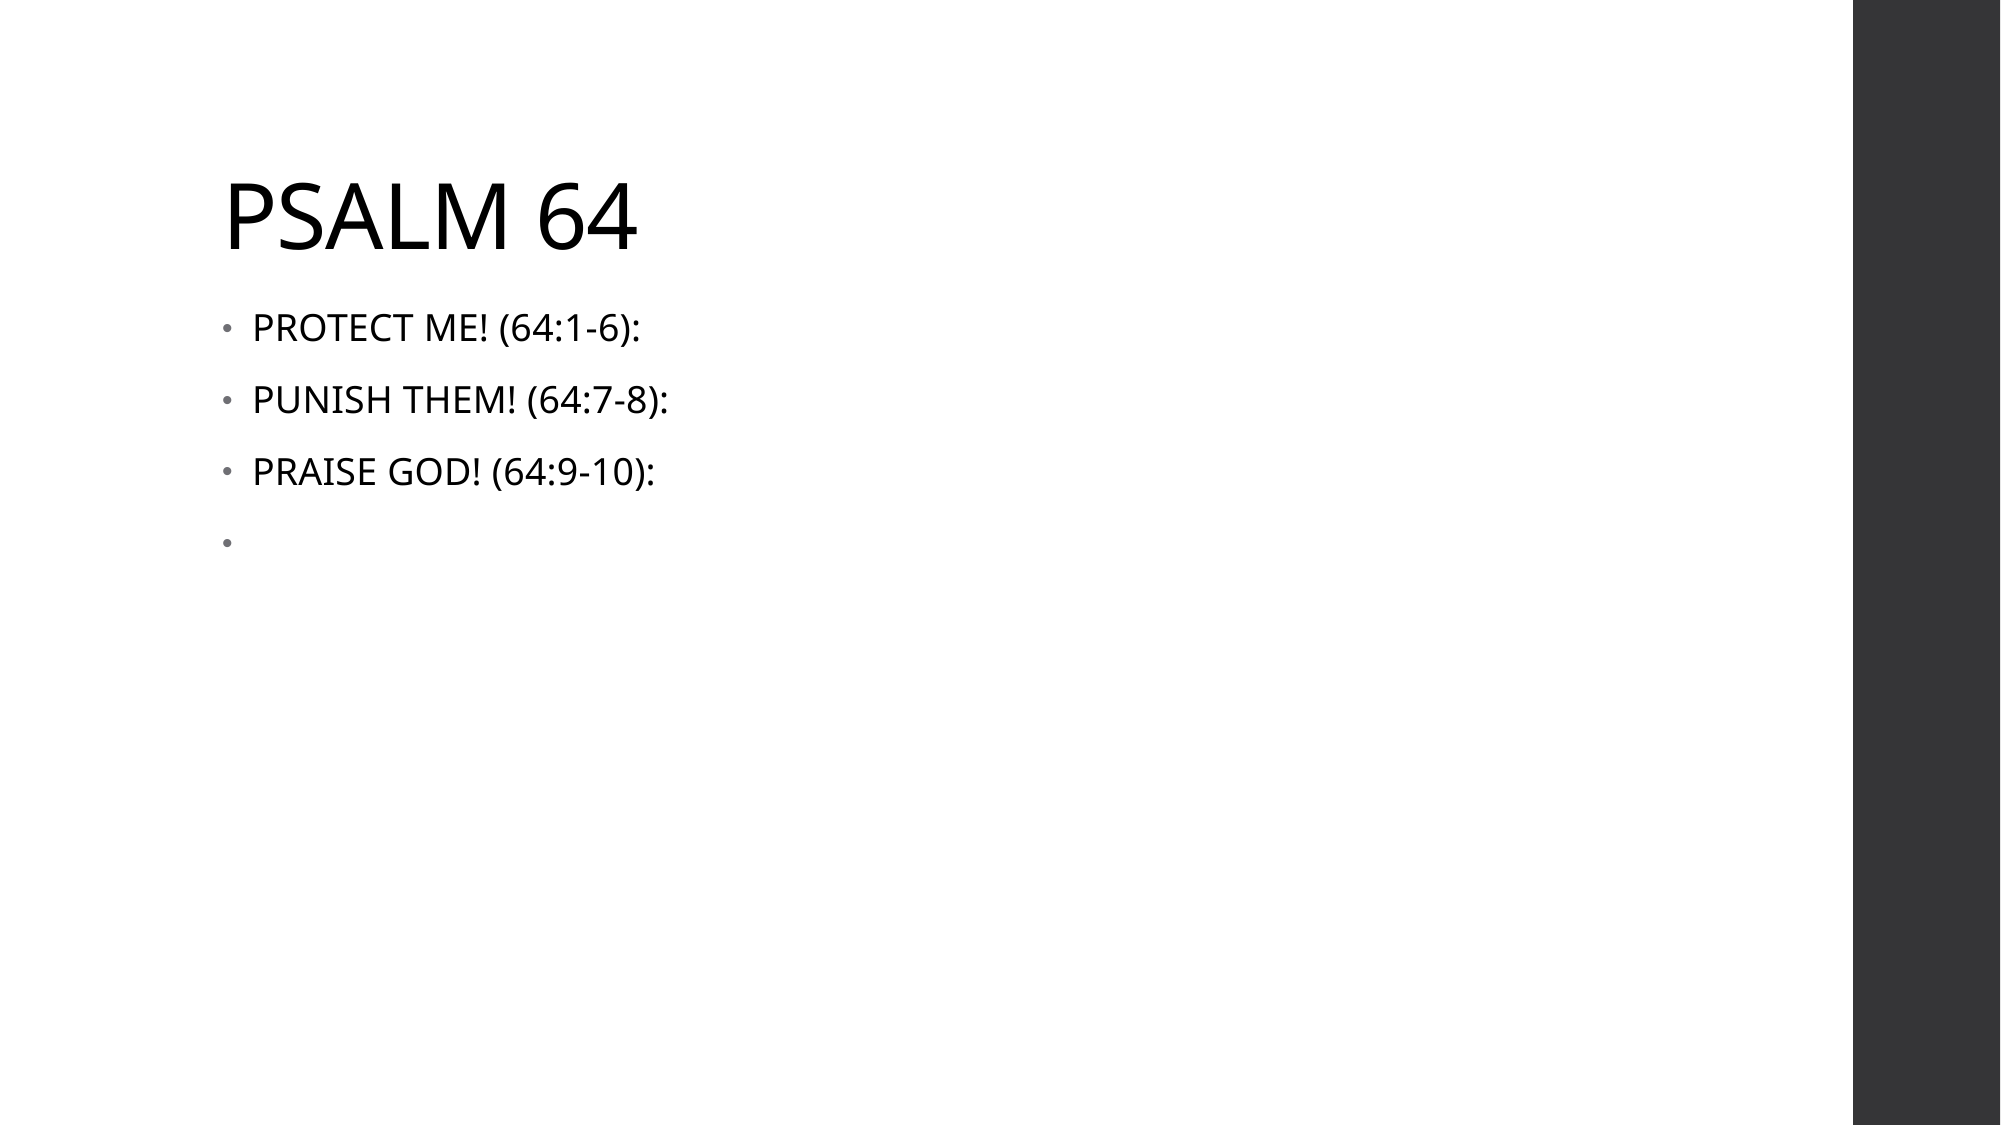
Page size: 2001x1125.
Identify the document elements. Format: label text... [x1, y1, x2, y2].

title PSALM 64 [206, 60, 1797, 278]
list PROTECT ME! (64:1-6): PUNISH THEM! (64:7-8): PRAISE GOD! (64:9-10): [206, 299, 1617, 1014]
